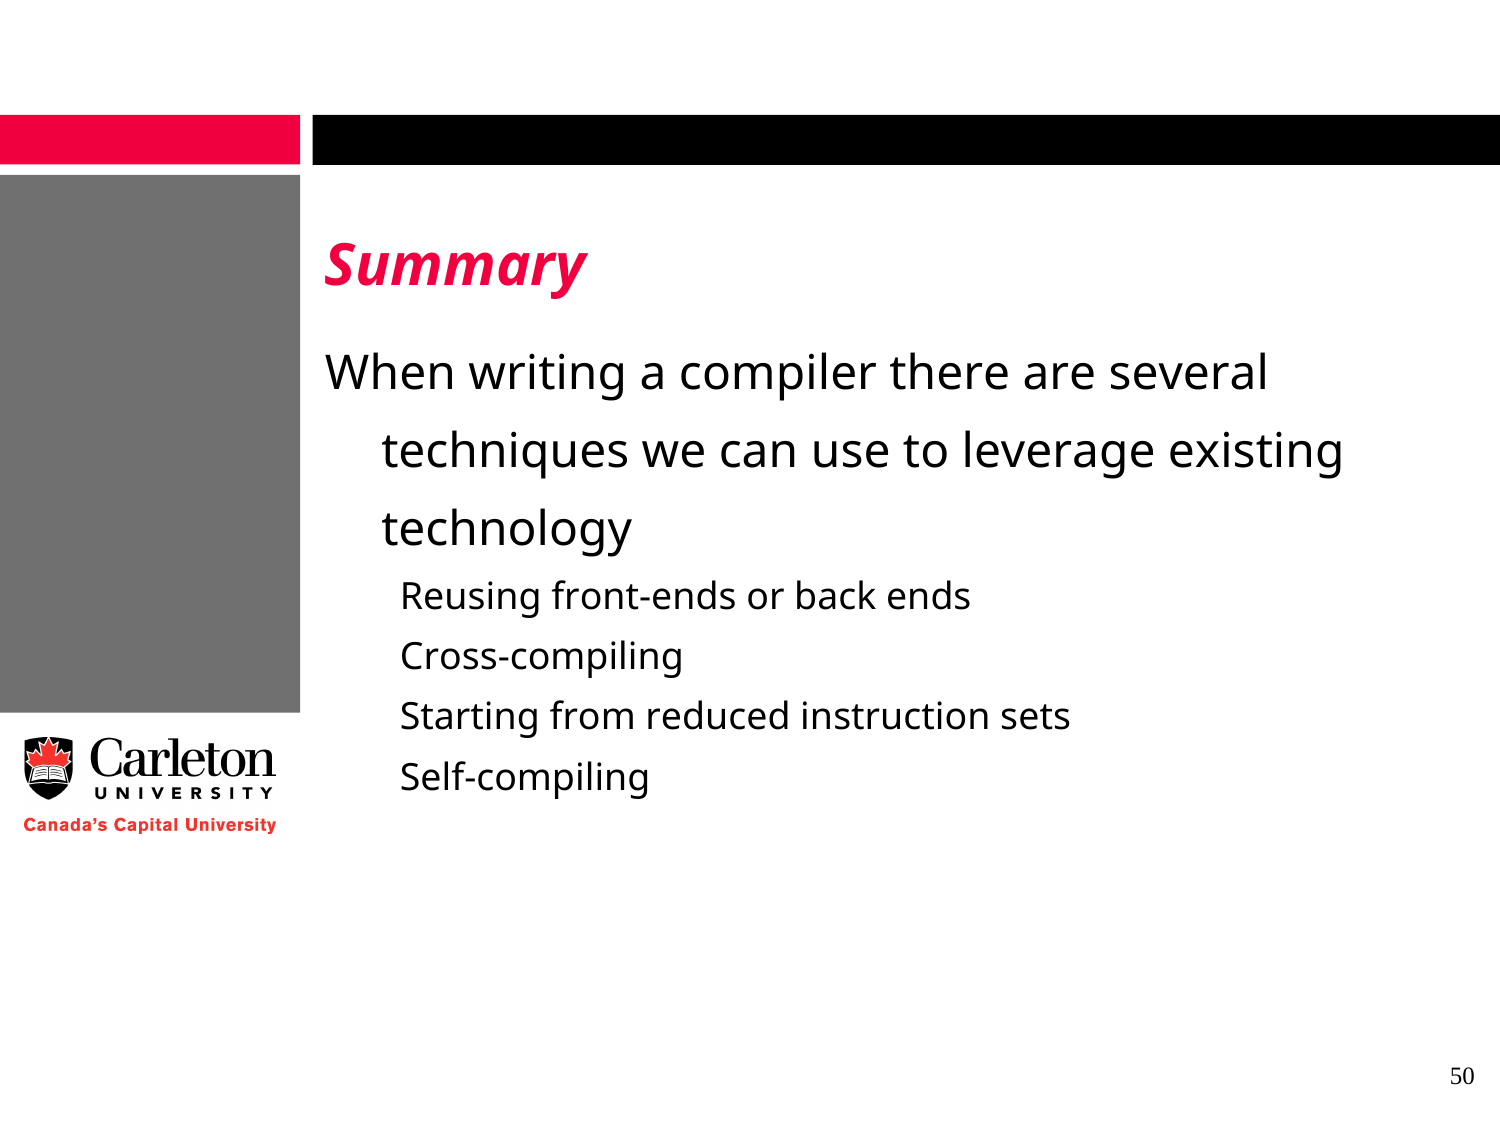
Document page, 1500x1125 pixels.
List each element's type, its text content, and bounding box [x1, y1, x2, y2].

list When writing a compiler there are several techniques we can use to leverage existing technology Reusing front-ends or back ends Cross-compiling Starting from reduced instruction sets Self-compiling [324, 324, 1450, 1036]
picture [24, 737, 276, 834]
title Summary [324, 194, 1450, 324]
